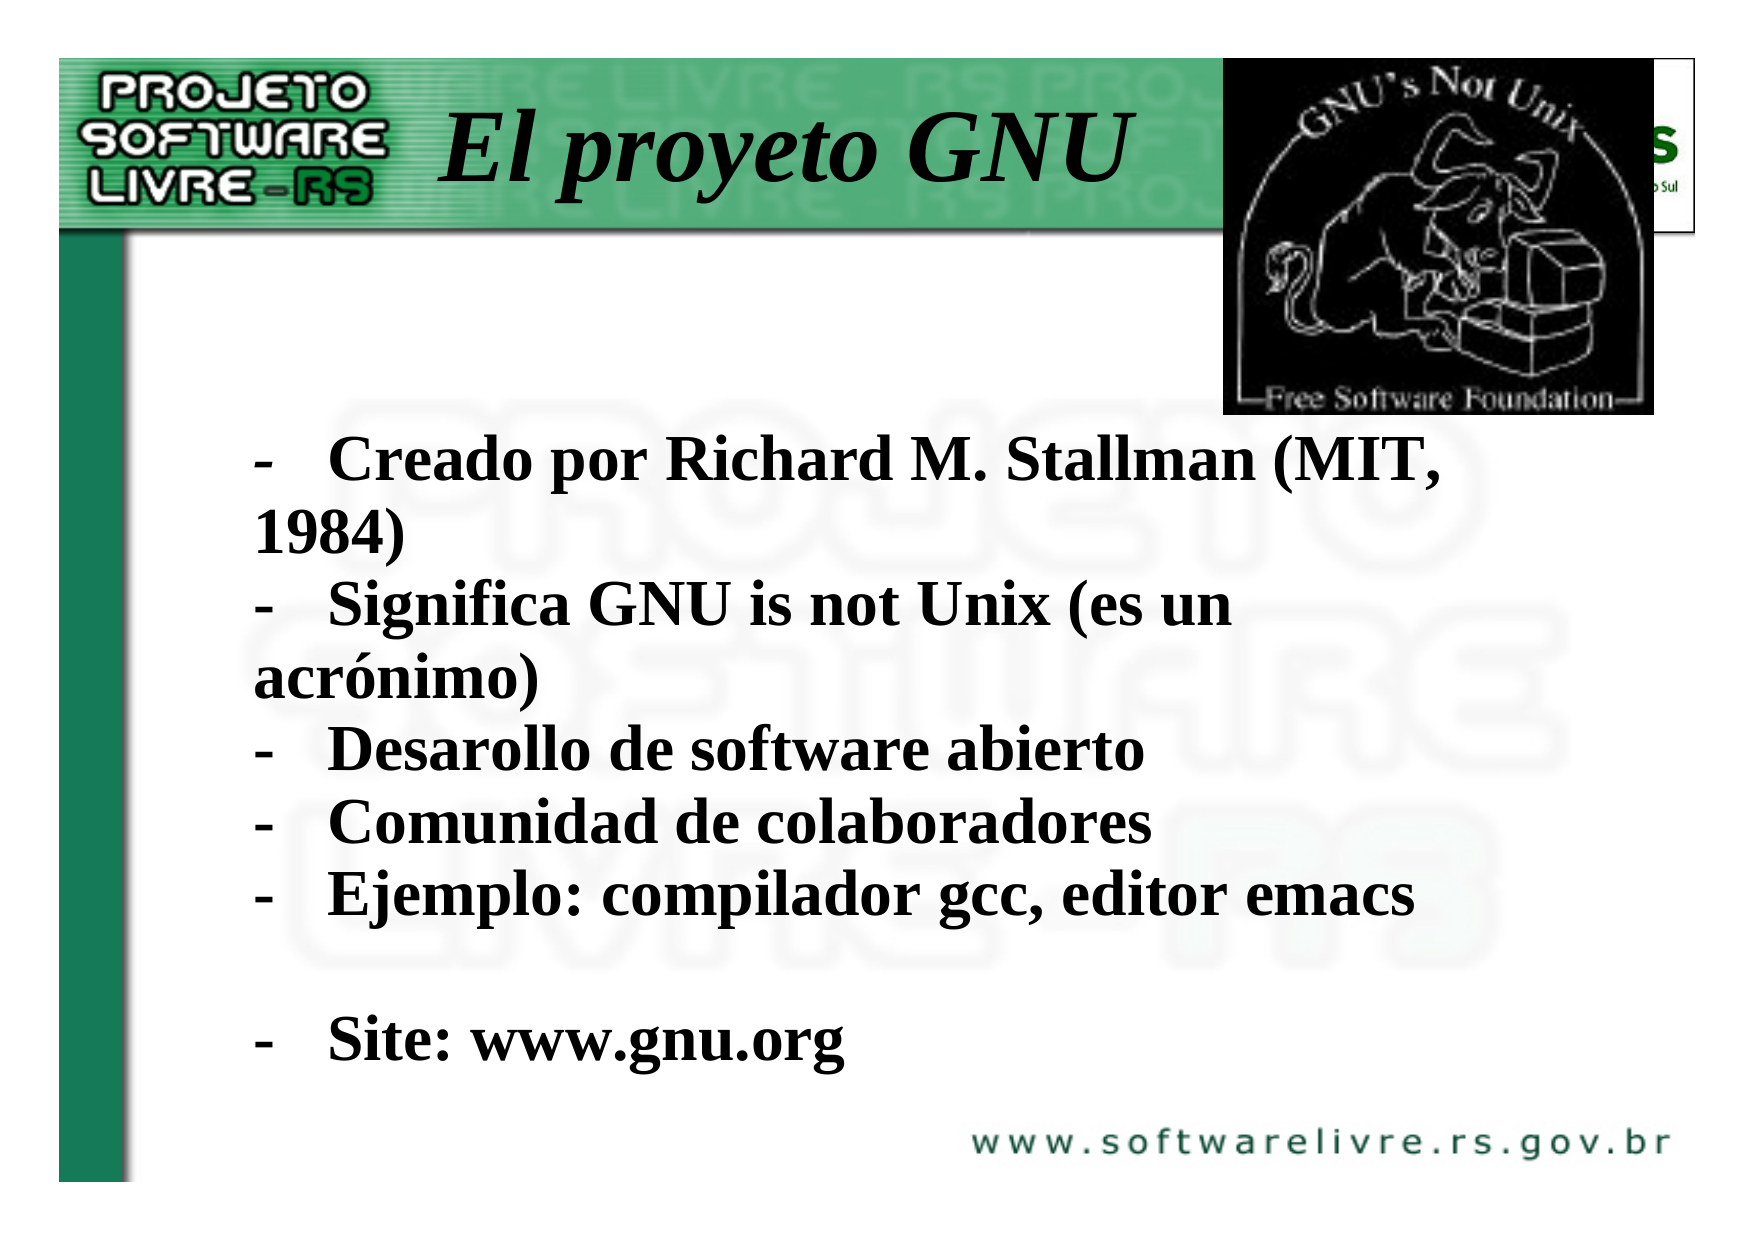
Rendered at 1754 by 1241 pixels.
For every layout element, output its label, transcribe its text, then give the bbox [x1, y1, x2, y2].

picture [59, 58, 1695, 1182]
text_box El proyeto GNU [438, 88, 1148, 217]
text_box - Creado por Richard M. Stallman (MIT, 1984) - Significa GNU is not Unix (es un acrónimo) - Desarollo de software abierto - Comunidad de colaboradores - Ejemplo: compilador gcc, editor emacs - Site: www.gnu.org [253, 422, 1528, 1103]
